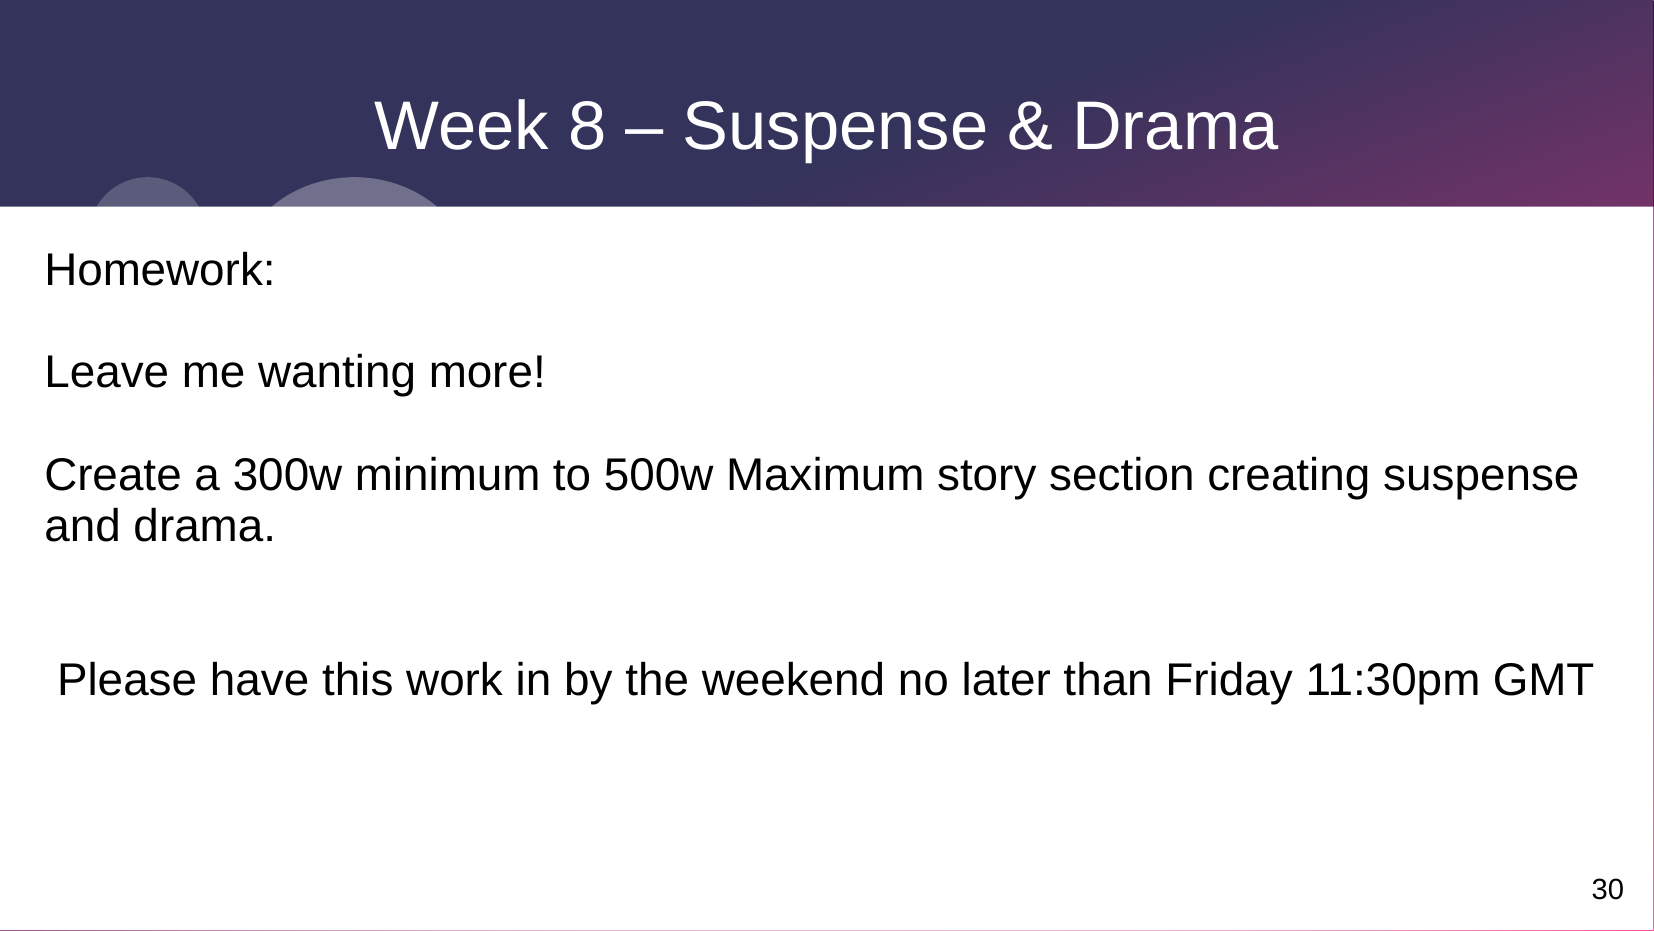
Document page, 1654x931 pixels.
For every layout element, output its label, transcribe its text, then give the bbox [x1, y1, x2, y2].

title Week 8 – Suspense & Drama [29, 44, 1625, 207]
text_box Homework: Leave me wanting more! Create a 300w minimum to 500w Maximum story section creating suspense and drama. Please have this work in by the weekend no later than Friday 11:30pm GMT [29, 236, 1625, 916]
